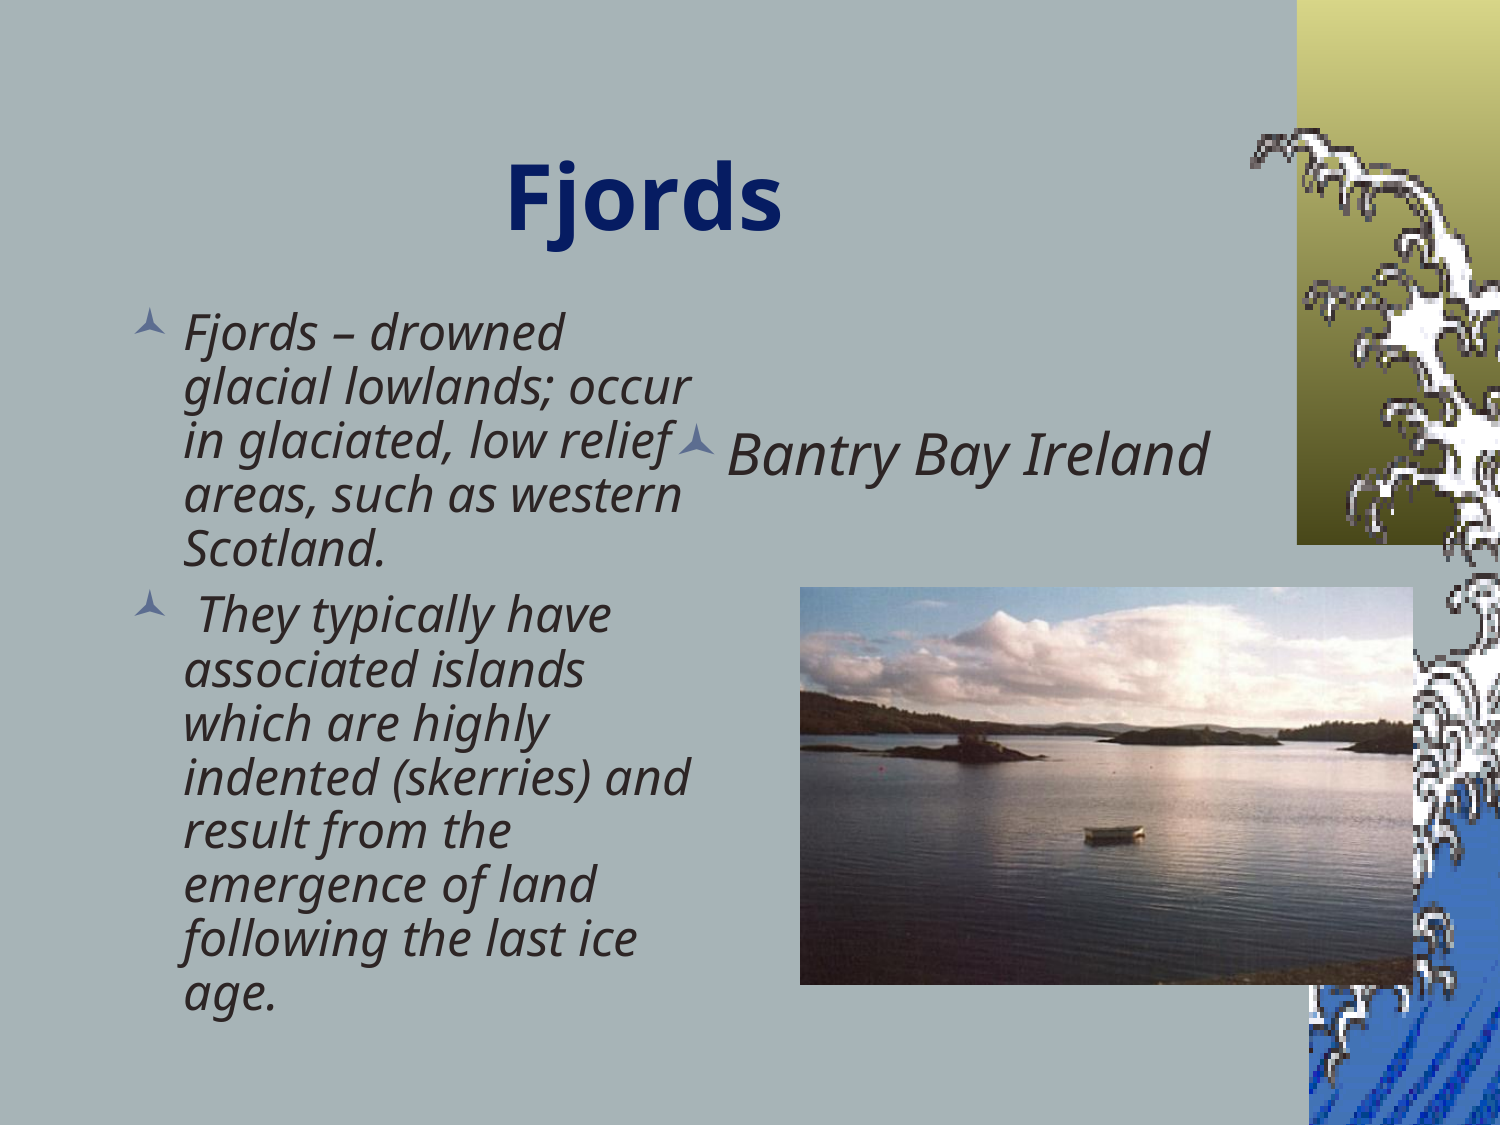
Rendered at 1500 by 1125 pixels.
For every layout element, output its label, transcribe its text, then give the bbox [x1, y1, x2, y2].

list Fjords – drowned glacial lowlands; occur in glaciated, low relief areas, such as western Scotland. They typically have associated islands which are highly indented (skerries) and result from the emergence of land following the last ice age. [112, 299, 738, 1030]
list Bantry Bay Ireland [655, 324, 1250, 1001]
title Fjords [37, 99, 1251, 288]
picture [800, 76, 1500, 1125]
